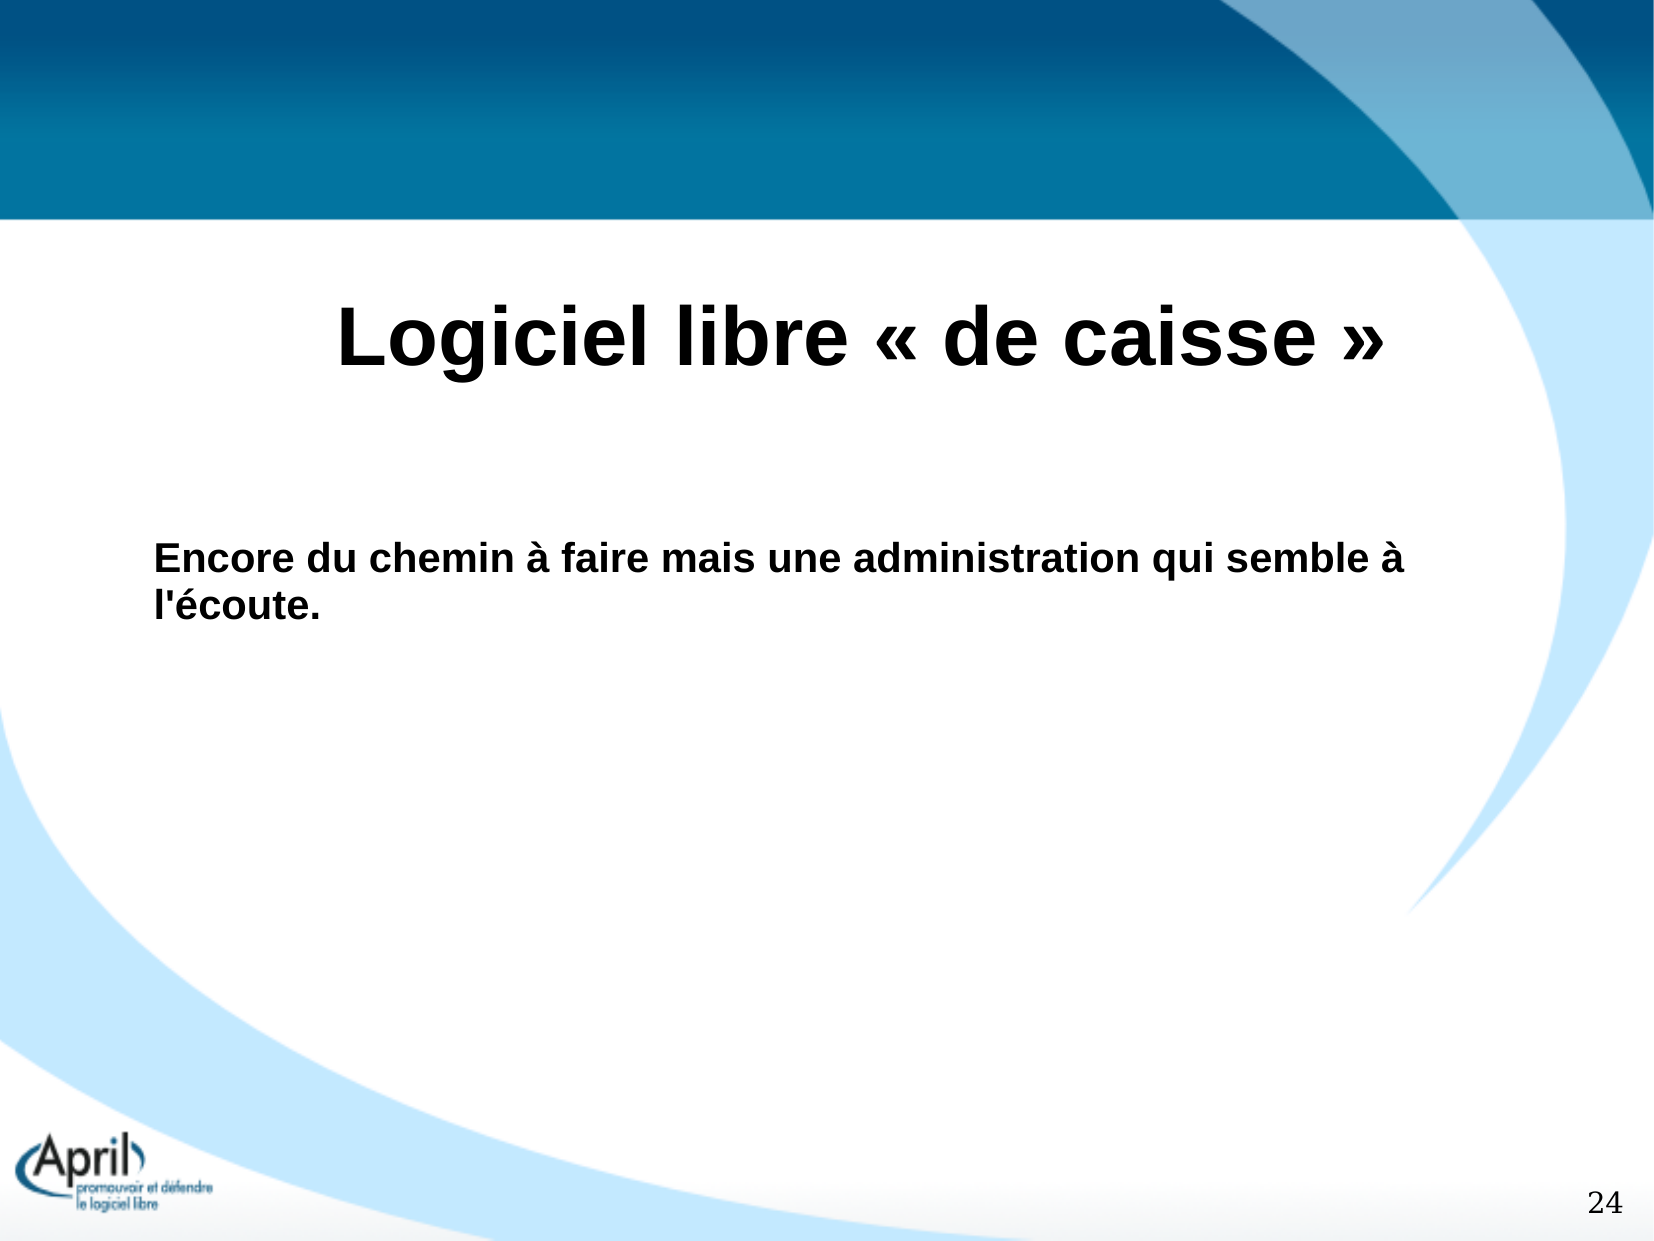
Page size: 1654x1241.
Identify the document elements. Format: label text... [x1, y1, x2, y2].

picture [0, 0, 1654, 1241]
list Logiciel libre « de caisse » Encore du chemin à faire mais une administration qui semble à l'écoute. [82, 290, 1571, 1109]
